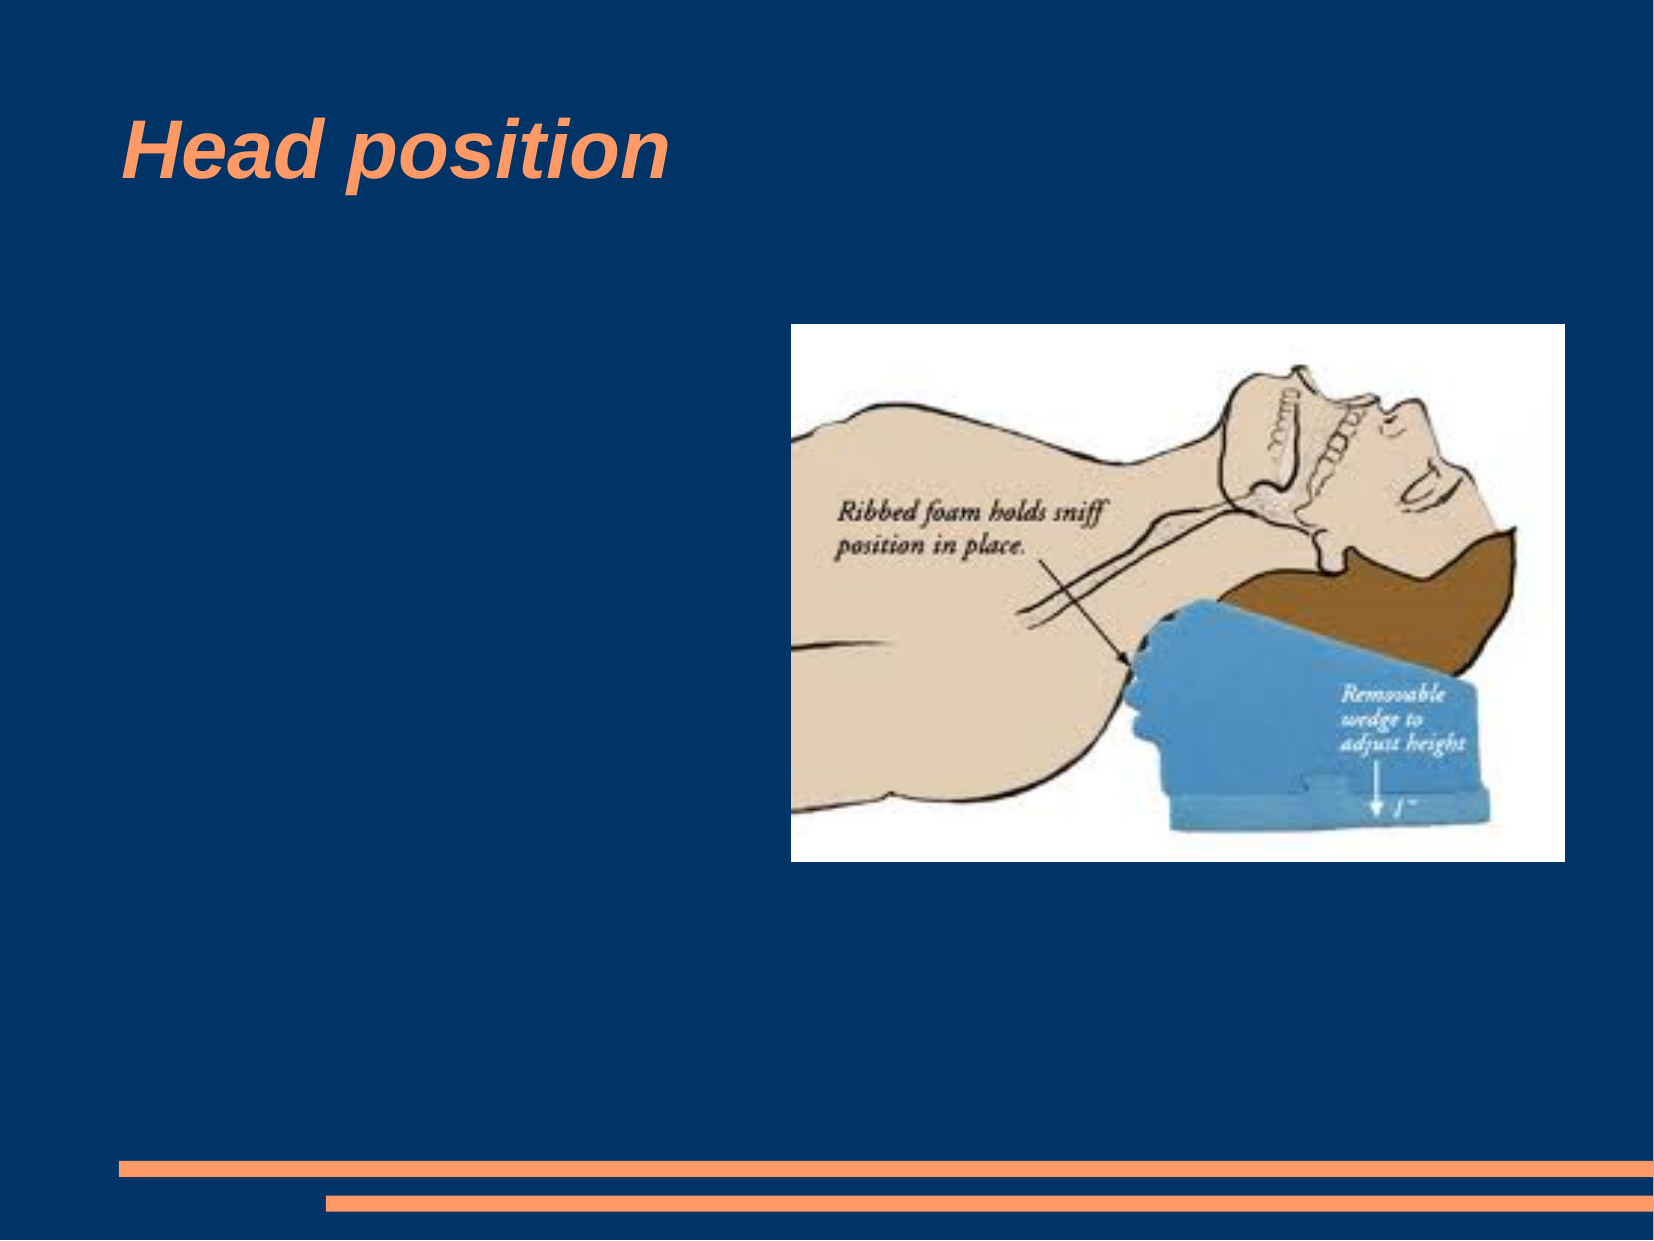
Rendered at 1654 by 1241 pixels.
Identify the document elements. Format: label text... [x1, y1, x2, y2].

title Head position [121, 53, 1534, 247]
picture [791, 324, 1565, 862]
